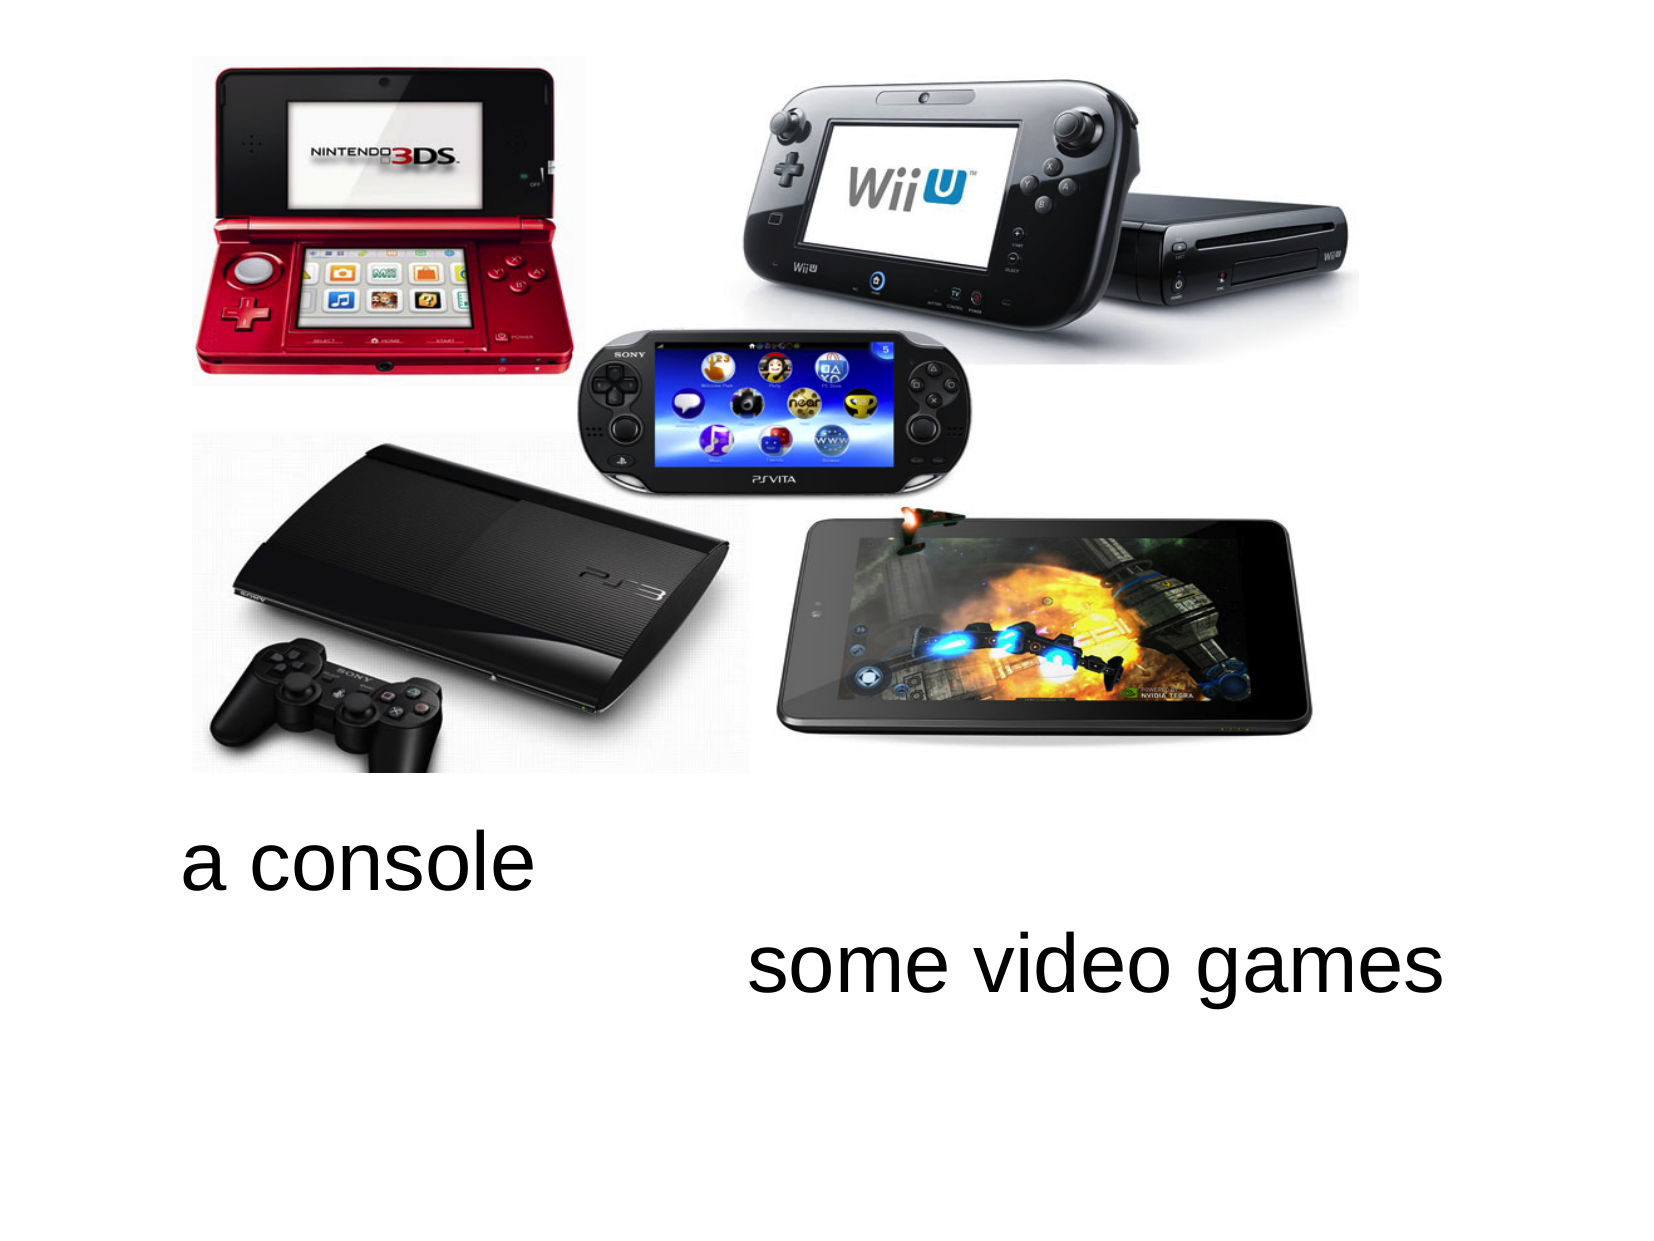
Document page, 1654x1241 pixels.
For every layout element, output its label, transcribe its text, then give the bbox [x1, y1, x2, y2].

text_box some video games [732, 910, 1472, 1019]
picture [192, 56, 1359, 773]
text_box a console [165, 807, 552, 916]
